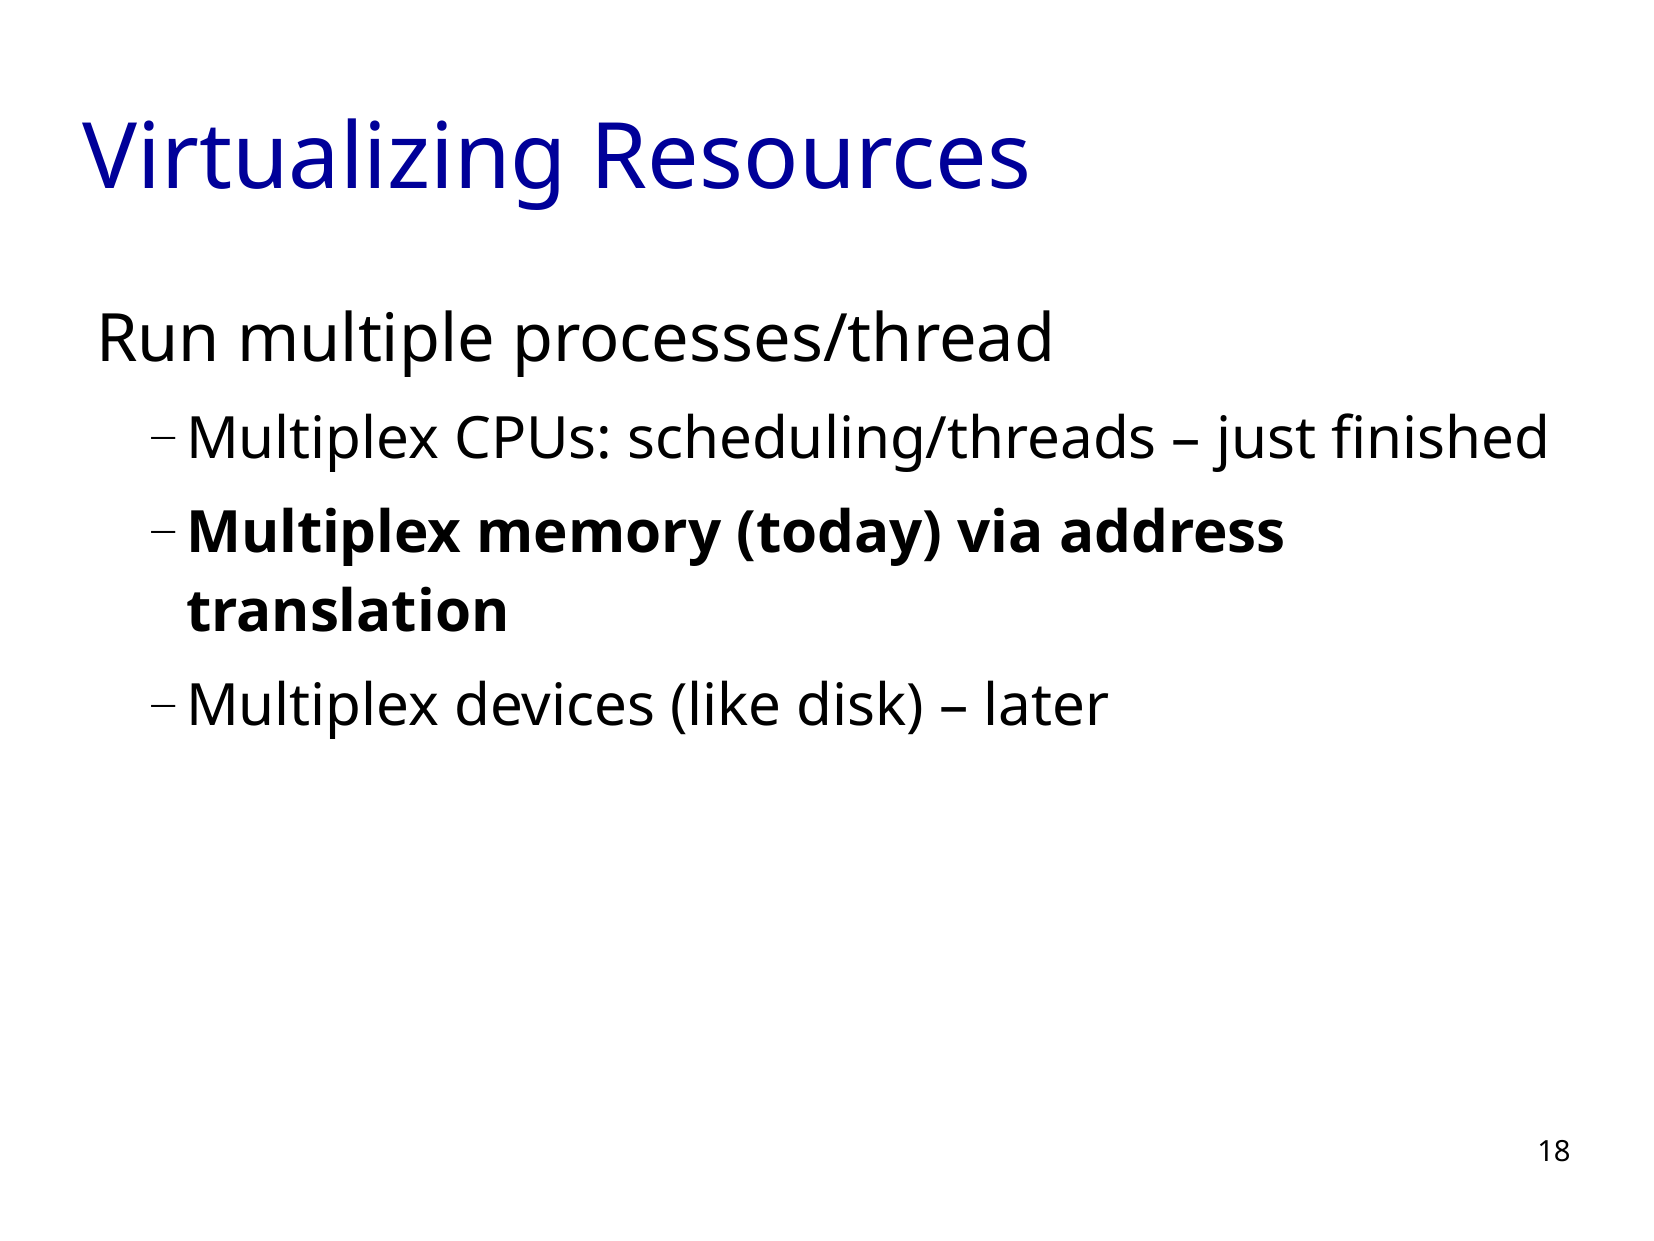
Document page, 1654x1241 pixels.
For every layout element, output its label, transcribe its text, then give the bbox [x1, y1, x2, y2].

list Run multiple processes/thread Multiplex CPUs: scheduling/threads – just finished Multiplex memory (today) via address translation Multiplex devices (like disk) – later [60, 290, 1571, 1096]
title Virtualizing Resources [82, 49, 1571, 257]
